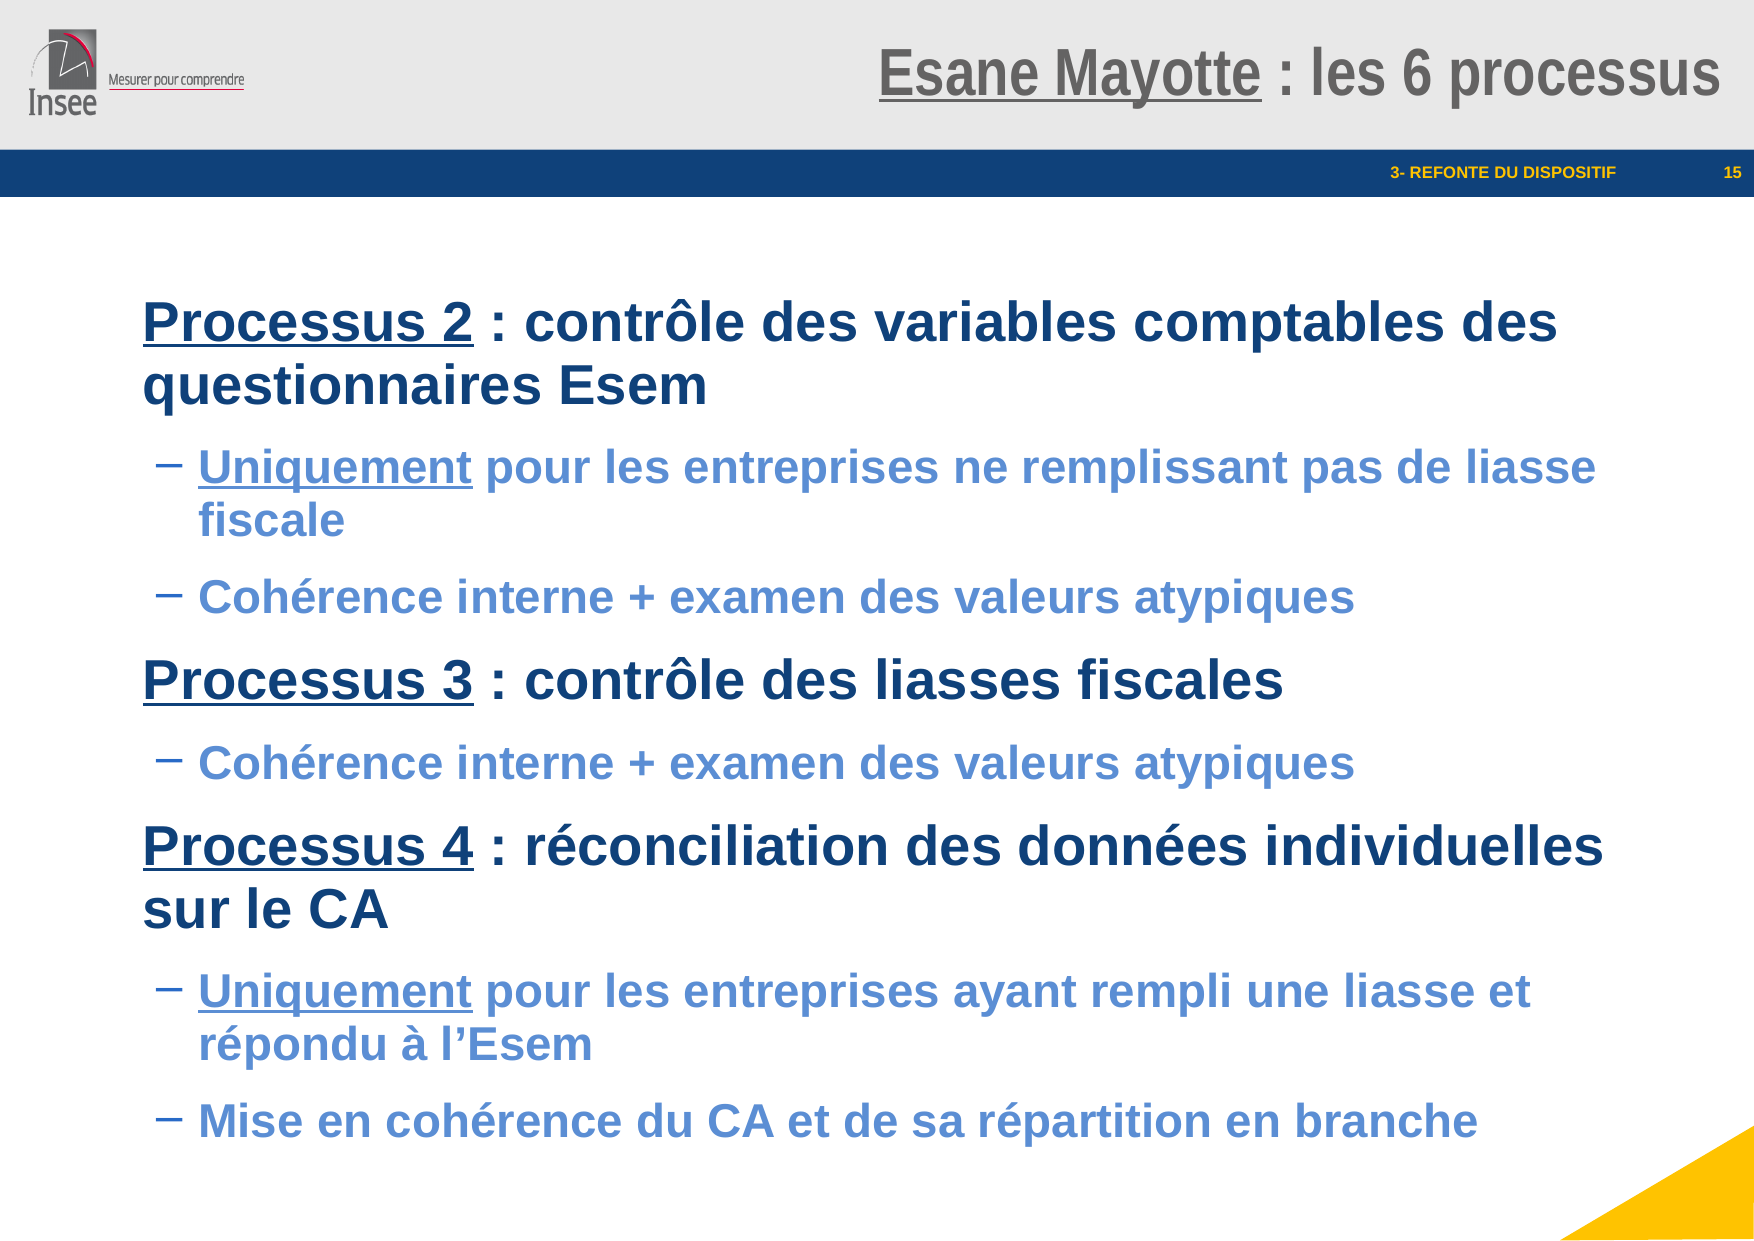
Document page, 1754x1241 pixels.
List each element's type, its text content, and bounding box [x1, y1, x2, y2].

list Processus 2 : contrôle des variables comptables des questionnaires Esem Uniquement pour les entreprises ne remplissant pas de liasse fiscale Cohérence interne + examen des valeurs atypiques Processus 3 : contrôle des liasses fiscales Cohérence interne + examen des valeurs atypiques Processus 4 : réconciliation des données individuelles sur le CA Uniquement pour les entreprises ayant rempli une liasse et répondu à l’Esem Mise en cohérence du CA et de sa répartition en branche [87, 290, 1667, 1148]
title Esane Mayotte : les 6 processus [281, 0, 1723, 142]
picture [25, 0, 244, 119]
